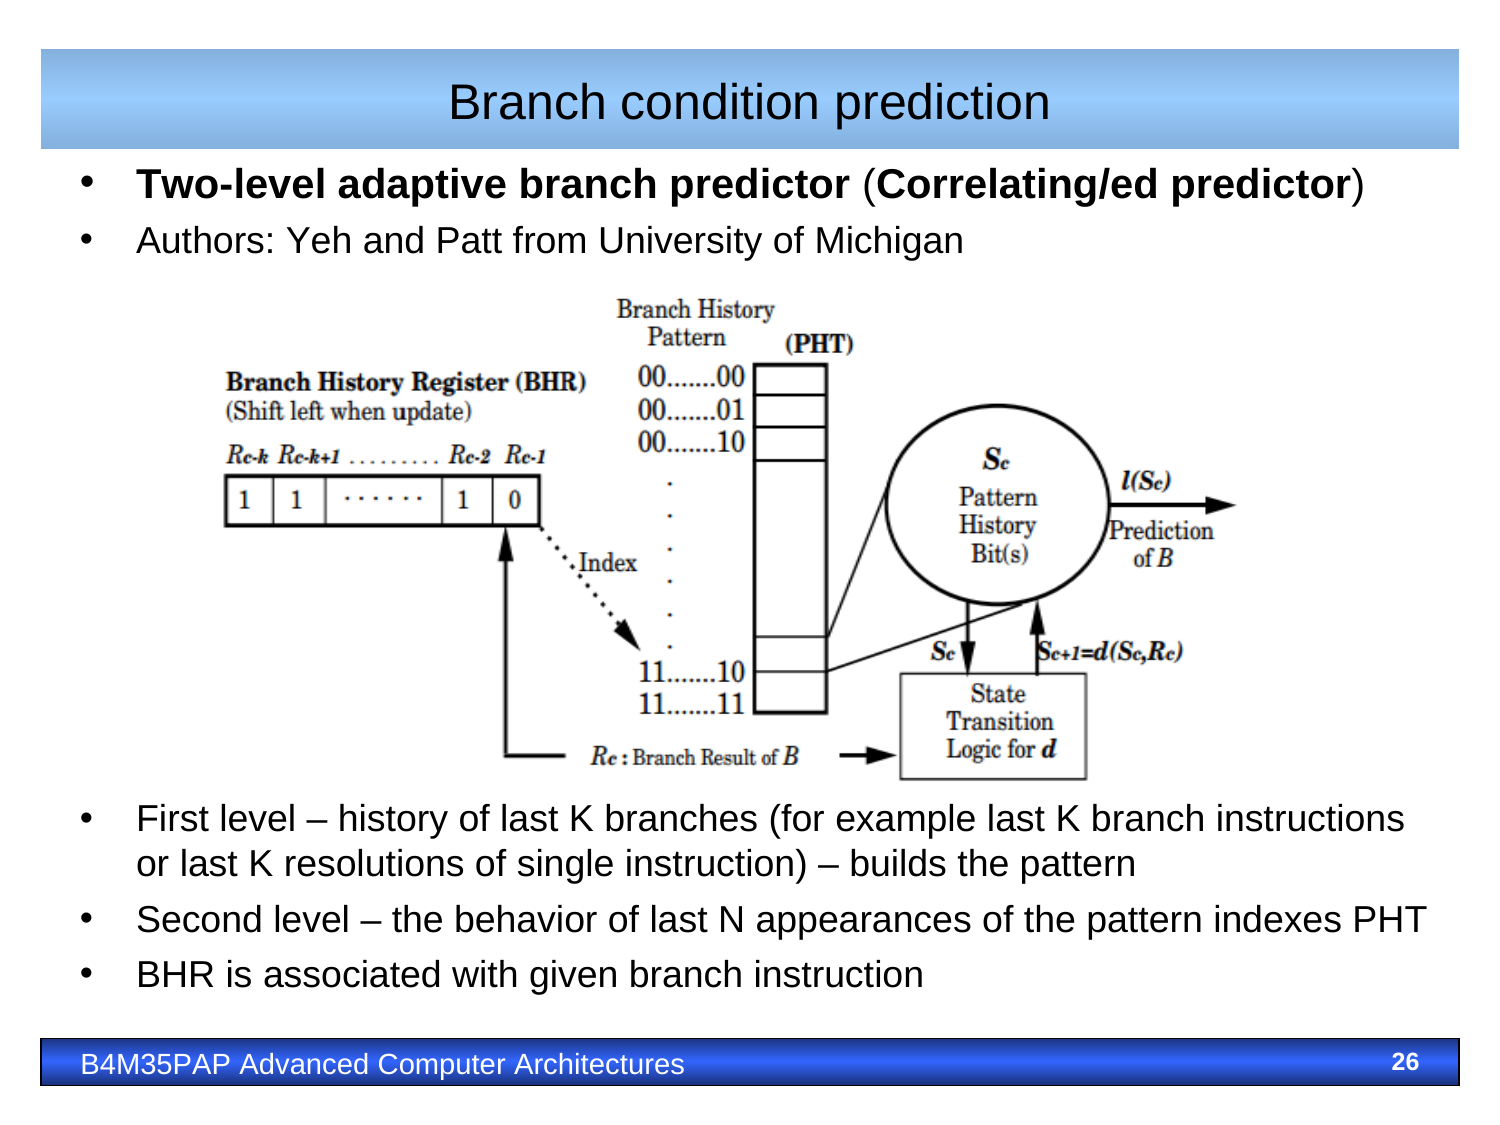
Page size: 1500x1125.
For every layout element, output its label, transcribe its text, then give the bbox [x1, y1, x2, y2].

list First level – history of last K branches (for example last K branch instructions or last K resolutions of single instruction) – builds the pattern Second level – the behavior of last N appearances of the pattern indexes PHT BHR is associated with given branch instruction [64, 786, 1459, 1051]
title Branch condition prediction [41, 49, 1459, 149]
picture [215, 286, 1262, 786]
list Two-level adaptive branch predictor (Correlating/ed predictor) Authors: Yeh and Patt from University of Michigan [64, 149, 1459, 315]
